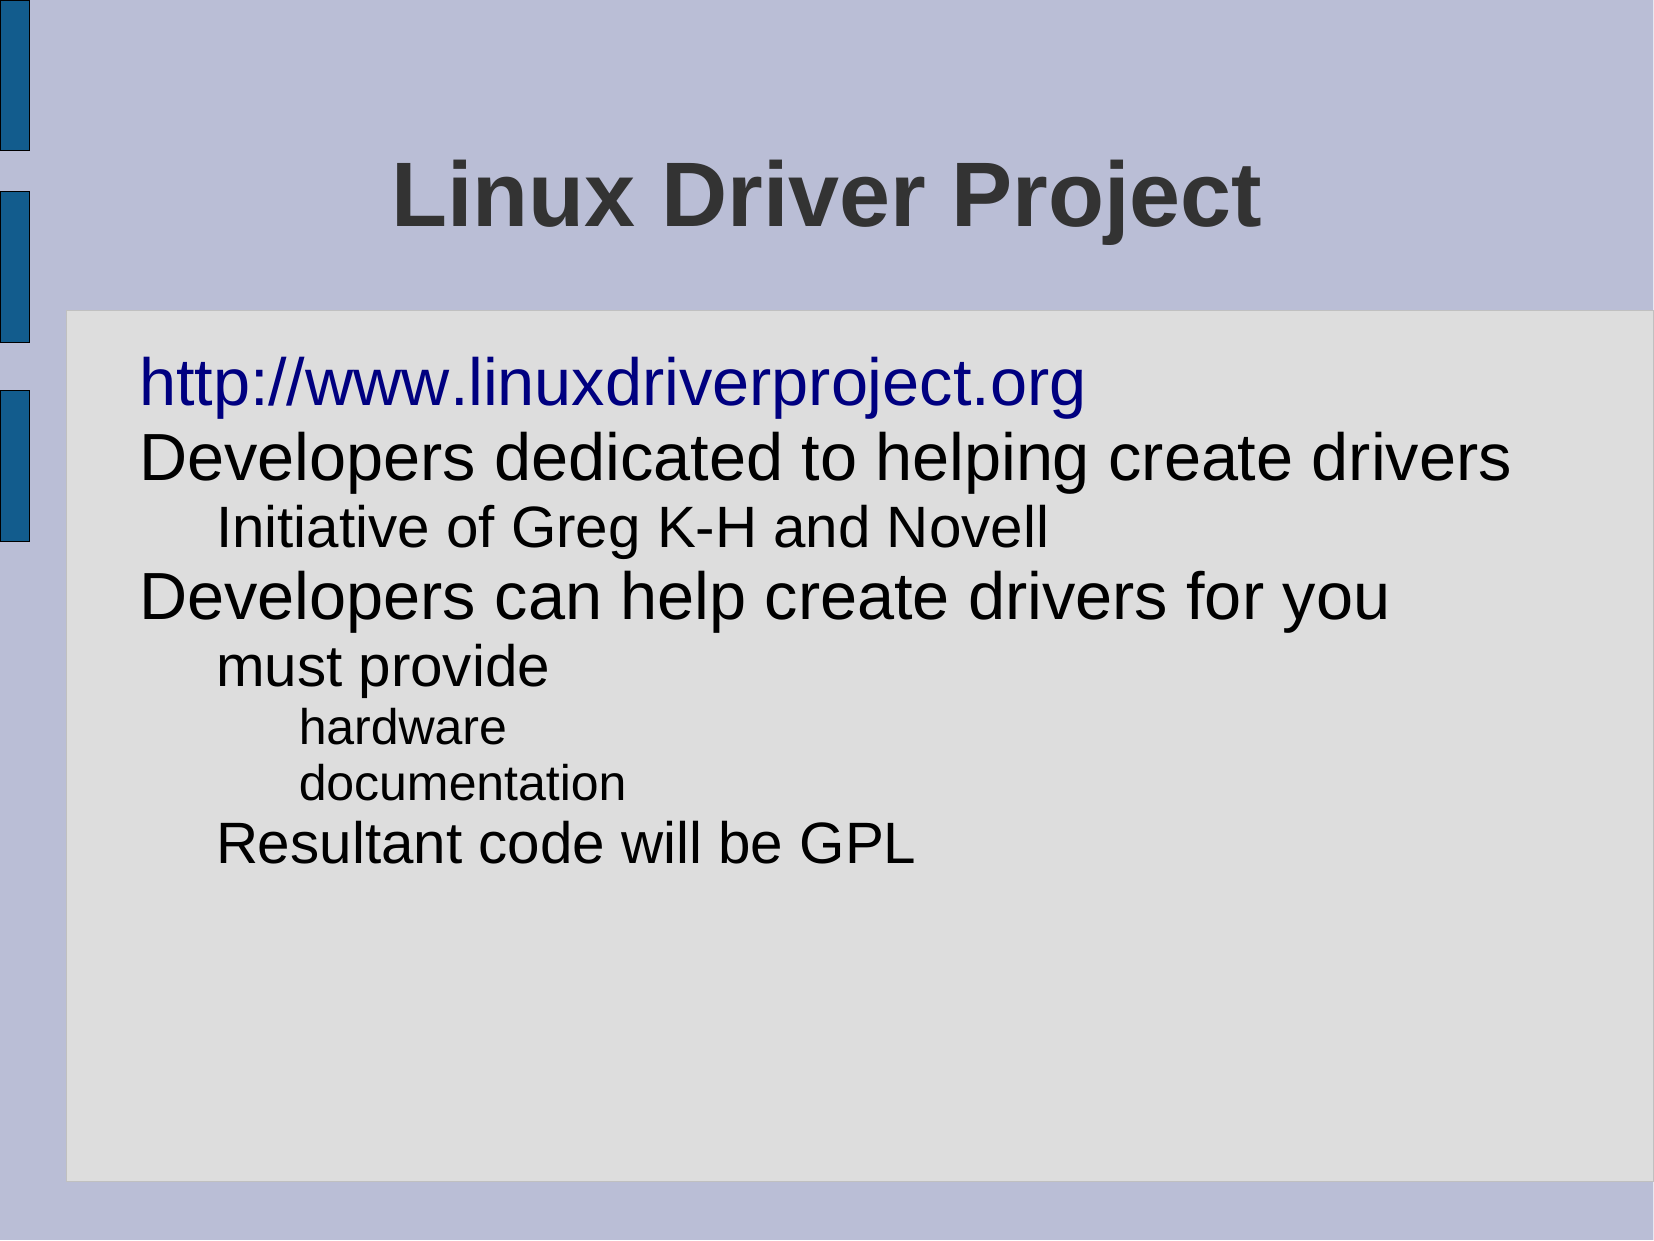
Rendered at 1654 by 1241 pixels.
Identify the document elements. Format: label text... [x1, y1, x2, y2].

list http://www.linuxdriverproject.org Developers dedicated to helping create drivers Initiative of Greg K-H and Novell Developers can help create drivers for you must provide hardware documentation Resultant code will be GPL [121, 344, 1534, 1112]
title Linux Driver Project [121, 98, 1534, 291]
text_box [64, 383, 615, 486]
